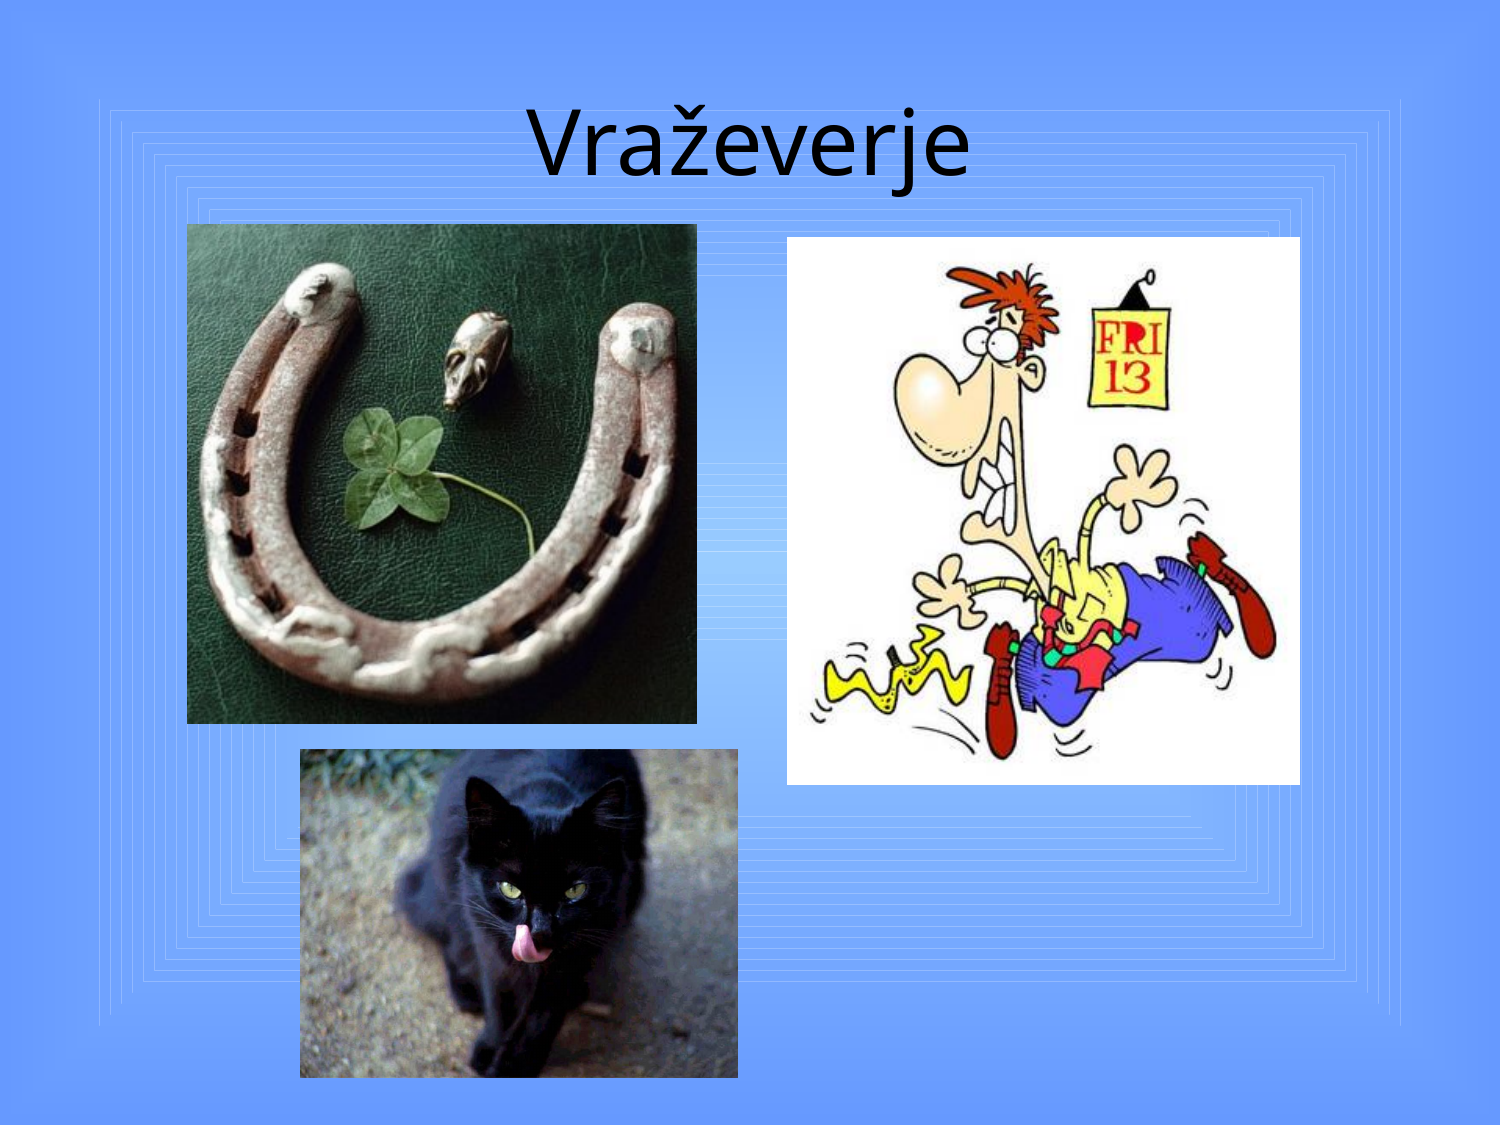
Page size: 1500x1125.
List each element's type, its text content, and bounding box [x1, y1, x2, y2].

picture [787, 237, 1300, 785]
picture [300, 749, 738, 1079]
title Vraževerje [75, 45, 1425, 233]
picture [187, 224, 697, 724]
